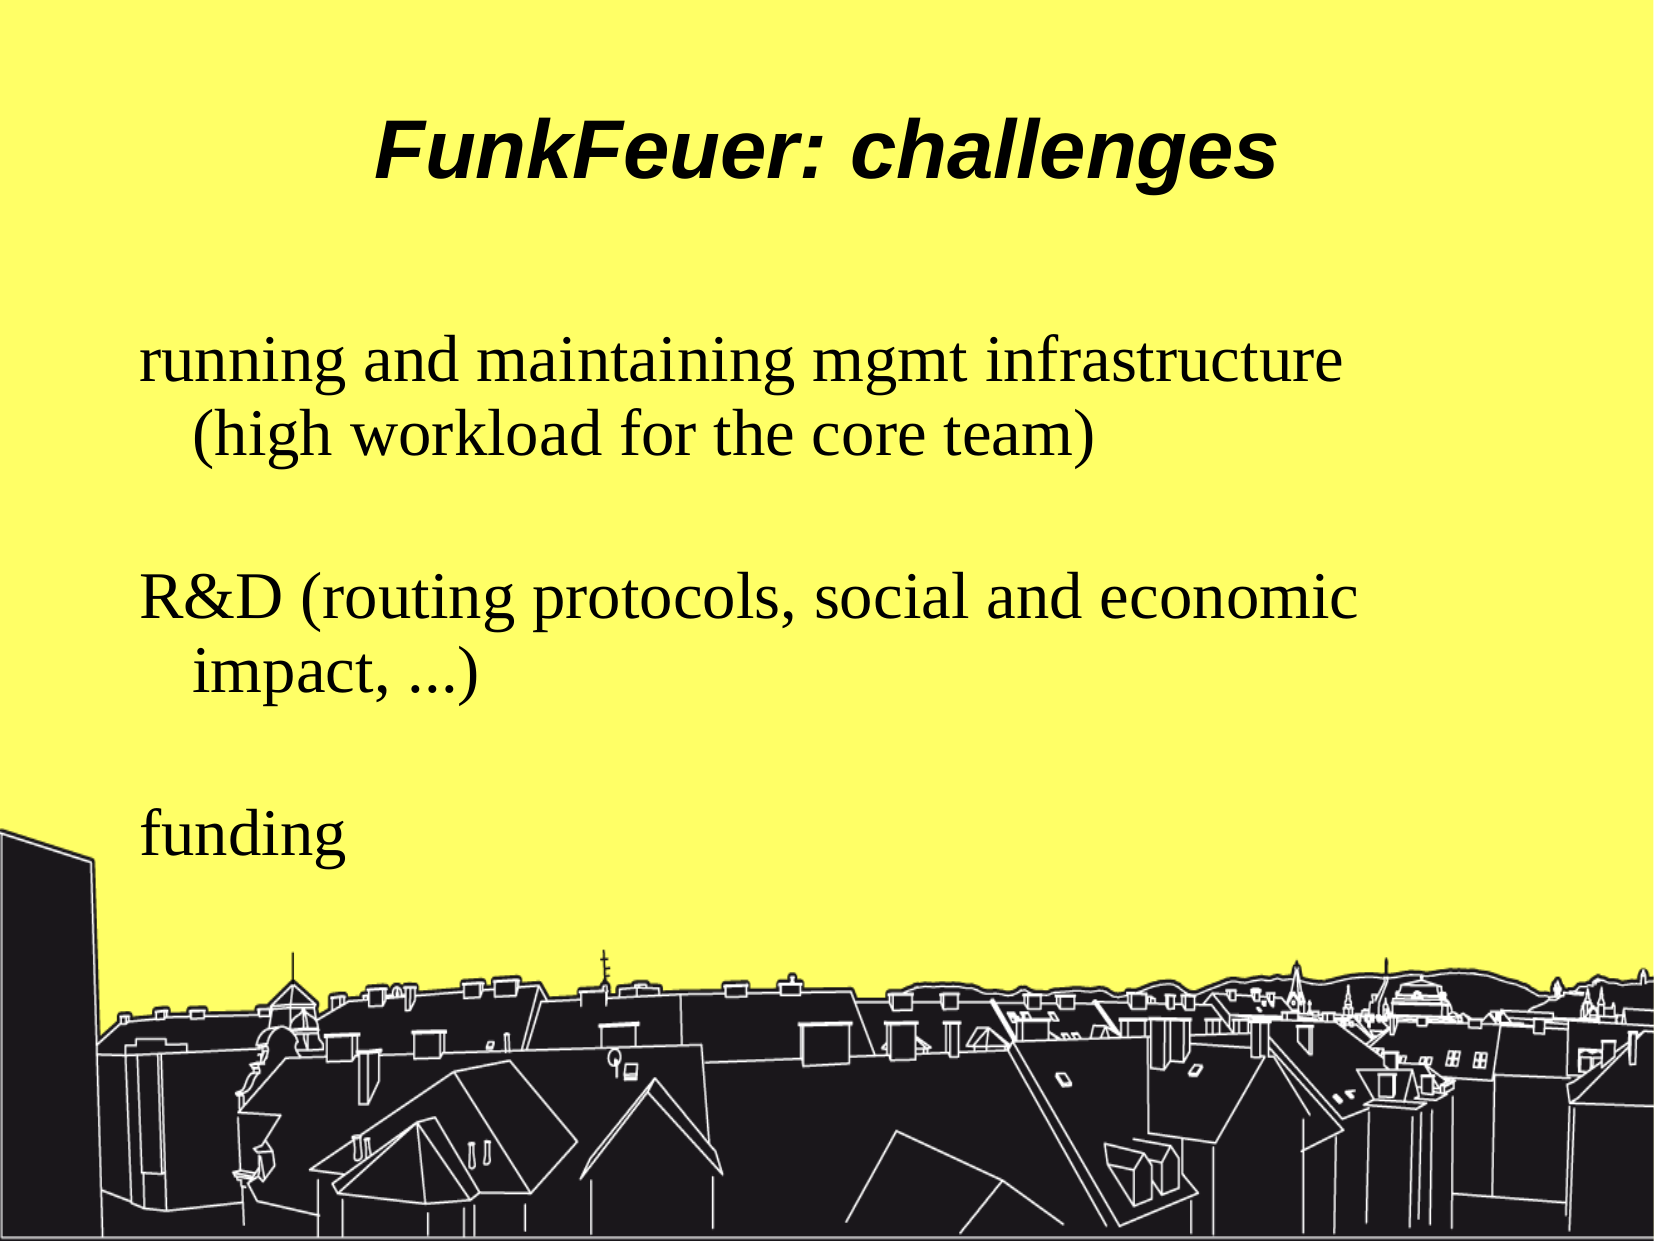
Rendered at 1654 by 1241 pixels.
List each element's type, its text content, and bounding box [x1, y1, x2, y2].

title FunkFeuer: challenges [121, 46, 1534, 254]
list running and maintaining mgmt infrastructure (high workload for the core team) R&D (routing protocols, social and economic impact, ...) funding [121, 322, 1561, 1118]
picture [0, 827, 1654, 1241]
